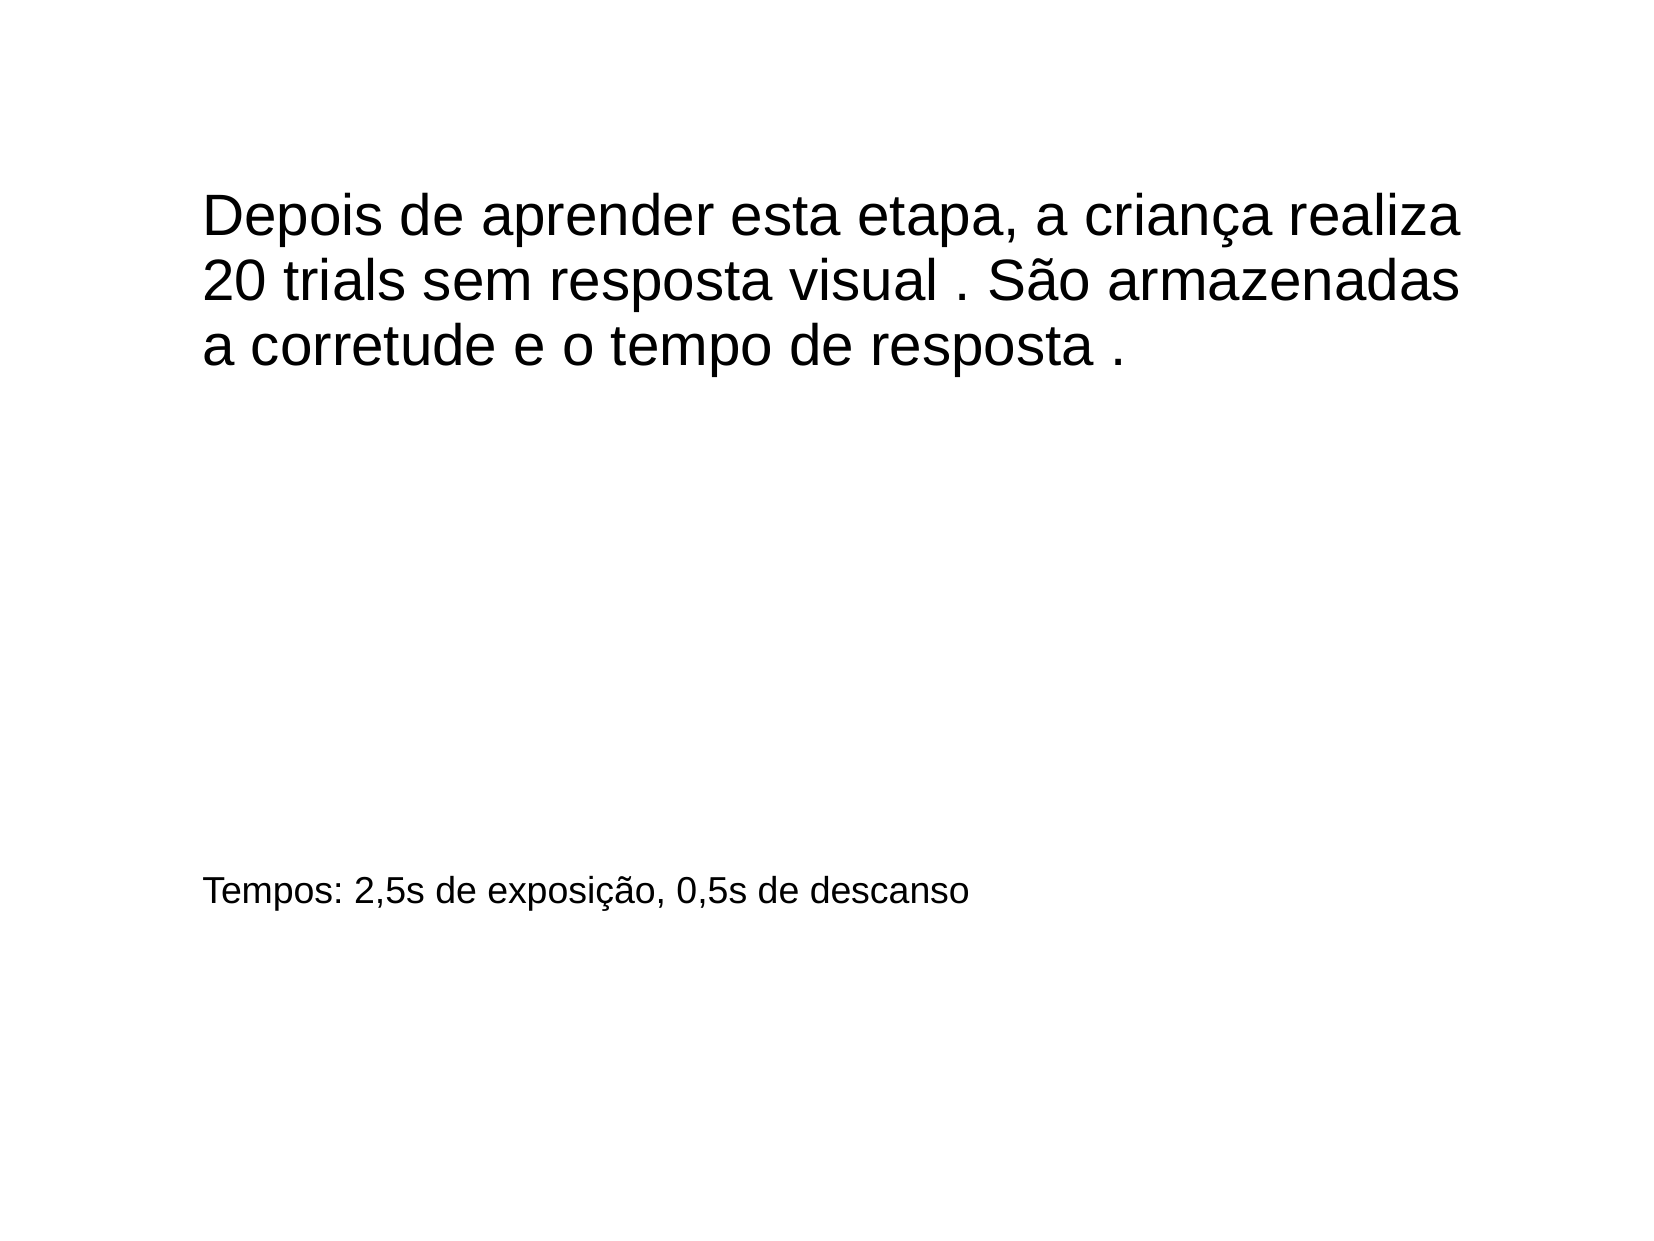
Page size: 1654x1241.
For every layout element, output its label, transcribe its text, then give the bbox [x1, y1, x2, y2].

text_box Depois de aprender esta etapa, a criança realiza 20 trials sem resposta visual . São armazenadas a corretude e o tempo de resposta . [187, 175, 1501, 385]
text_box Tempos: 2,5s de exposição, 0,5s de descanso [187, 862, 1238, 920]
